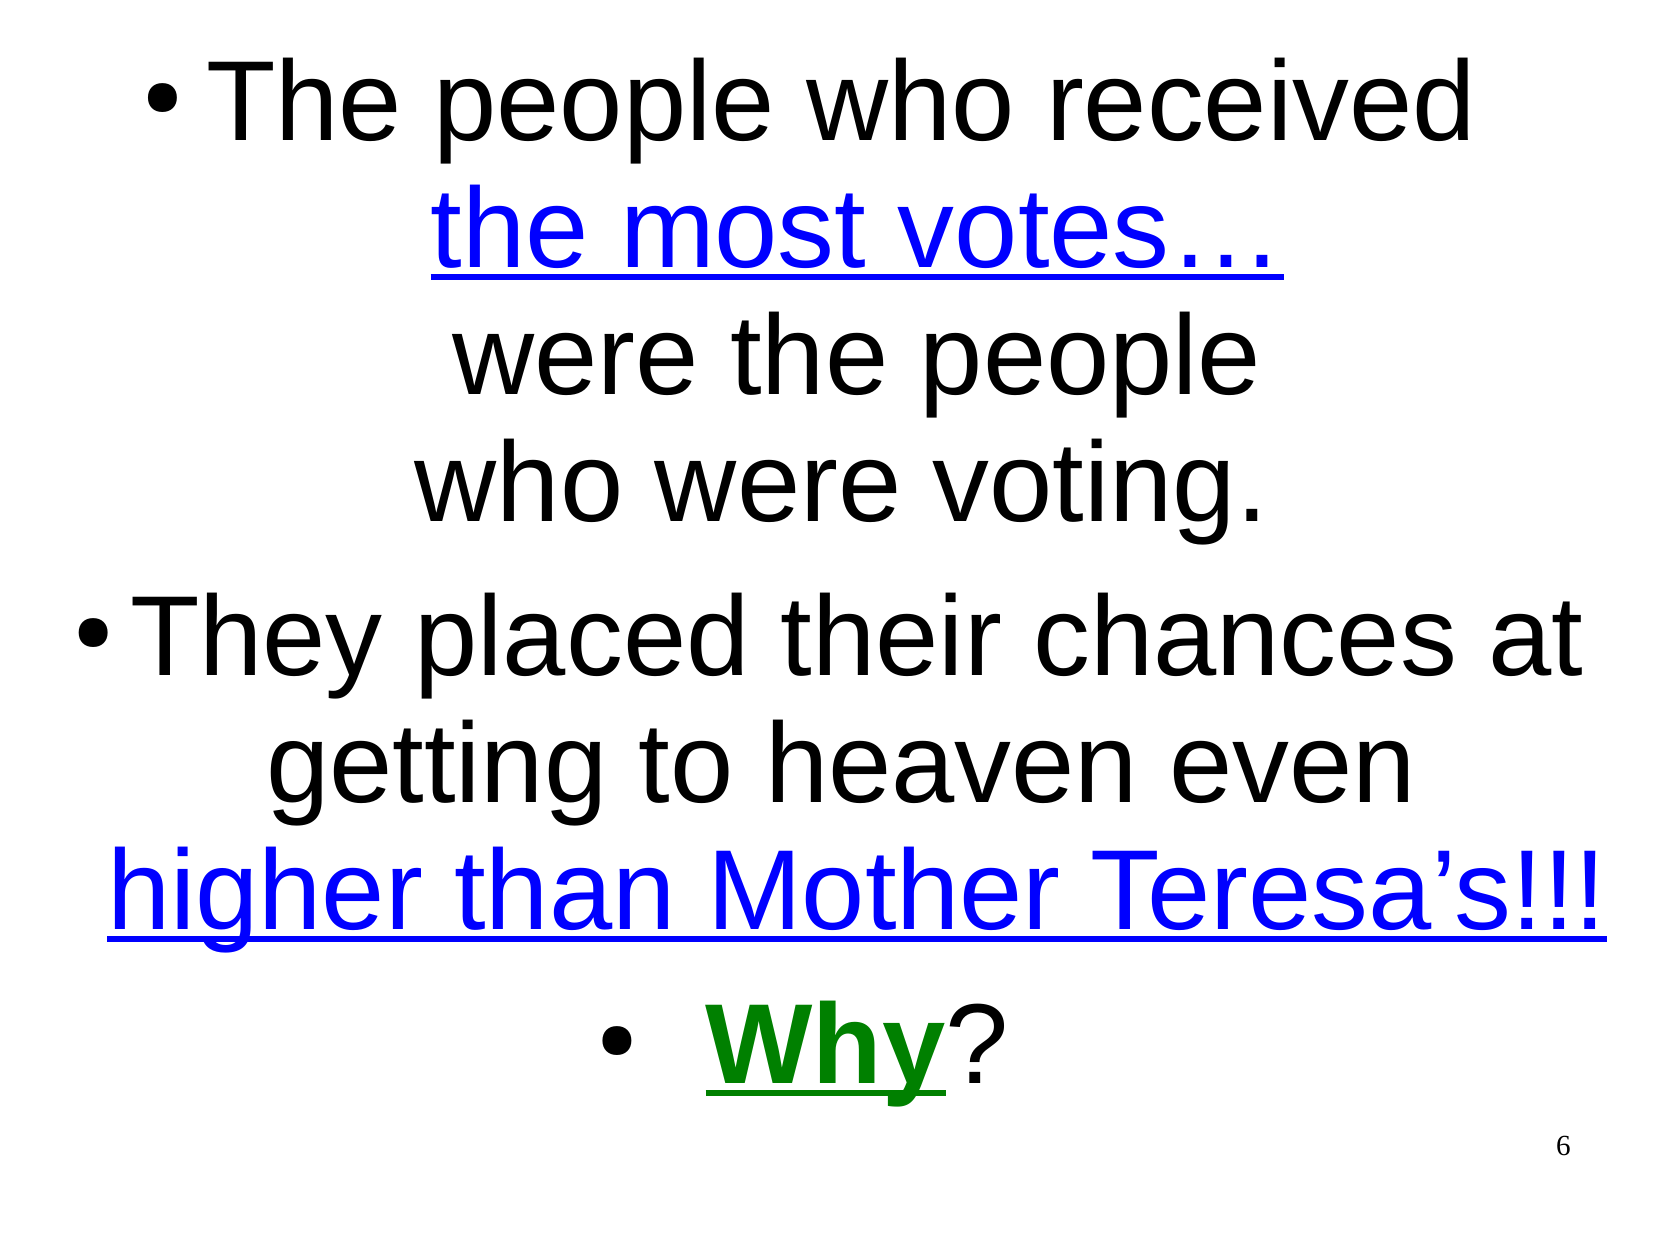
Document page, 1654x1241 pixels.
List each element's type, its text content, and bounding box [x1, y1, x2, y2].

list The people who received the most votes… were the people who were voting. They placed their chances at getting to heaven even higher than Mother Teresa’s!!! Why? [37, 37, 1613, 1163]
